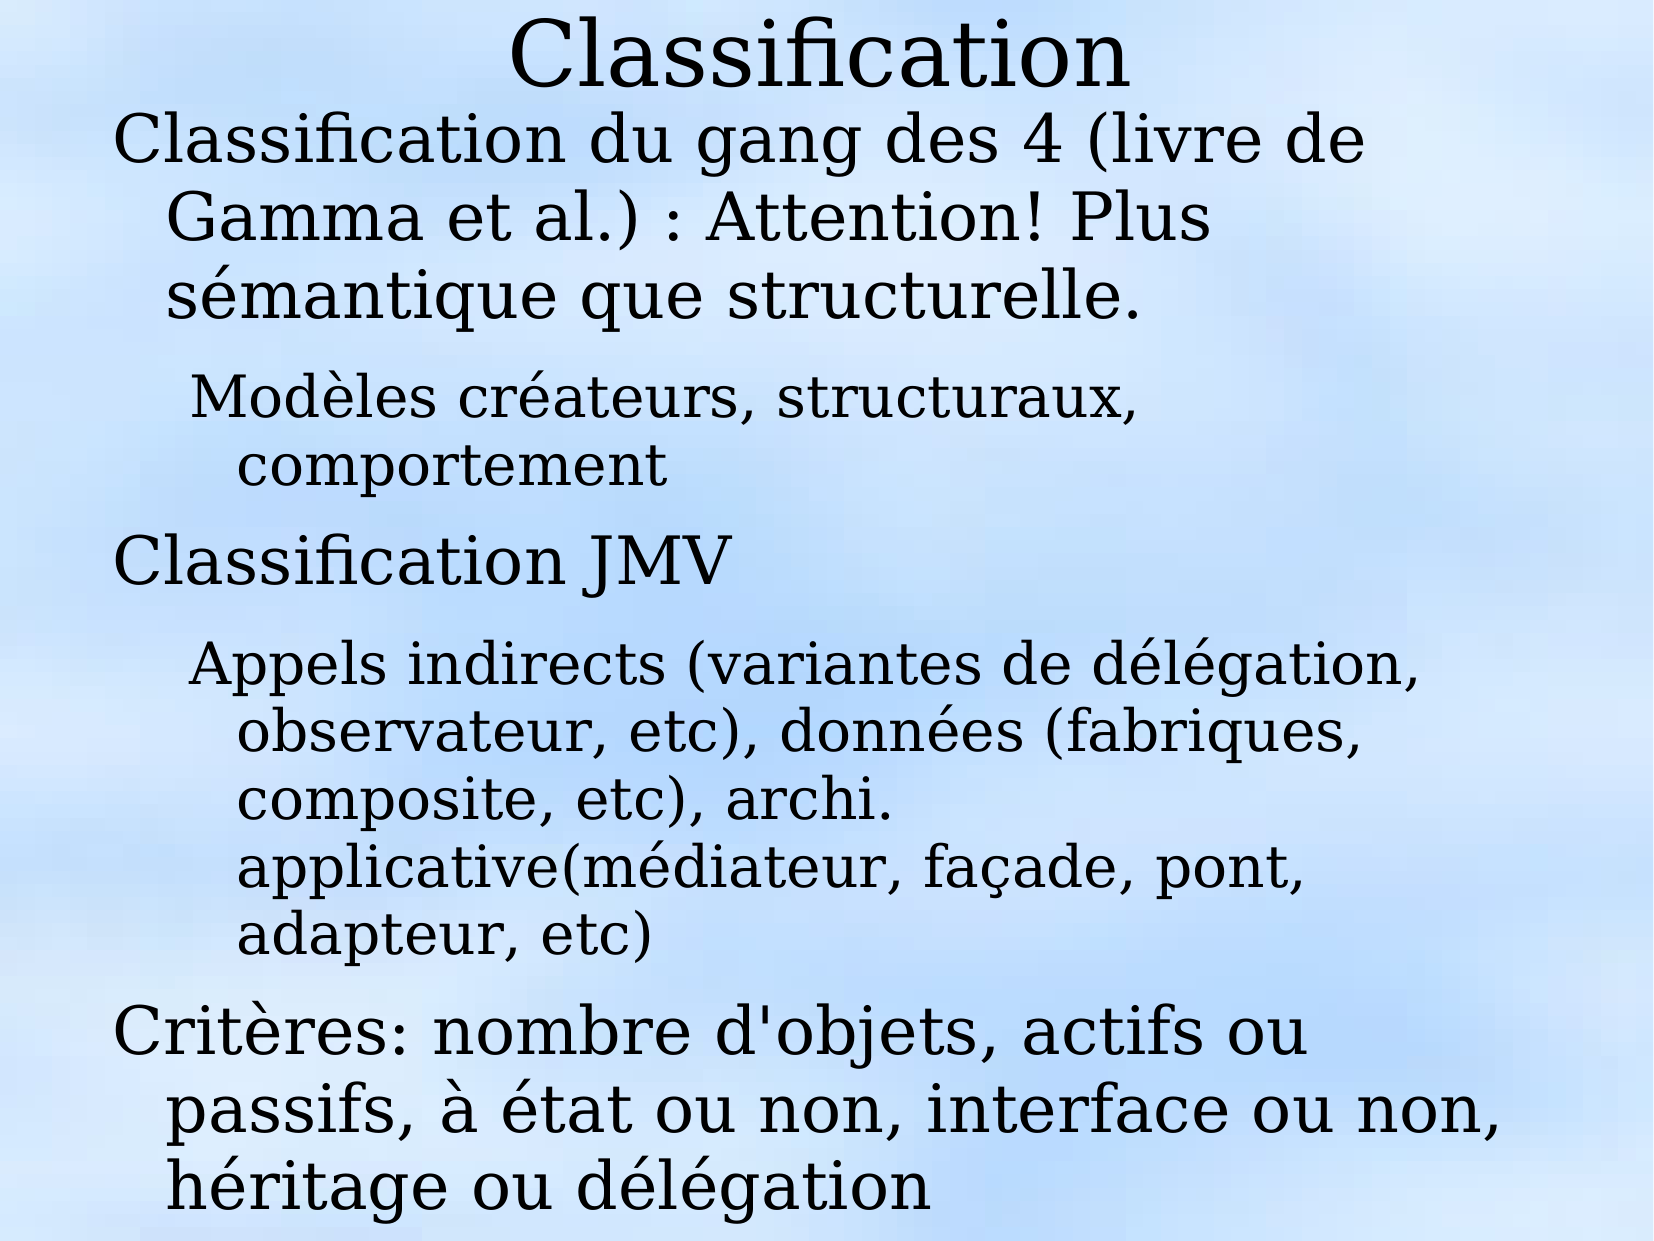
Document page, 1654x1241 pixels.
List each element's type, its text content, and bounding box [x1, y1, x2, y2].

list Classification du gang des 4 (livre de Gamma et al.) : Attention! Plus sémantique que structurelle. Modèles créateurs, structuraux, comportement Classification JMV Appels indirects (variantes de délégation, observateur, etc), données (fabriques, composite, etc), archi. applicative(médiateur, façade, pont, adapteur, etc) Critères: nombre d'objets, actifs ou passifs, à état ou non, interface ou non, héritage ou délégation [94, 100, 1507, 1226]
title Classification [114, 0, 1527, 159]
picture [0, 0, 1654, 1241]
